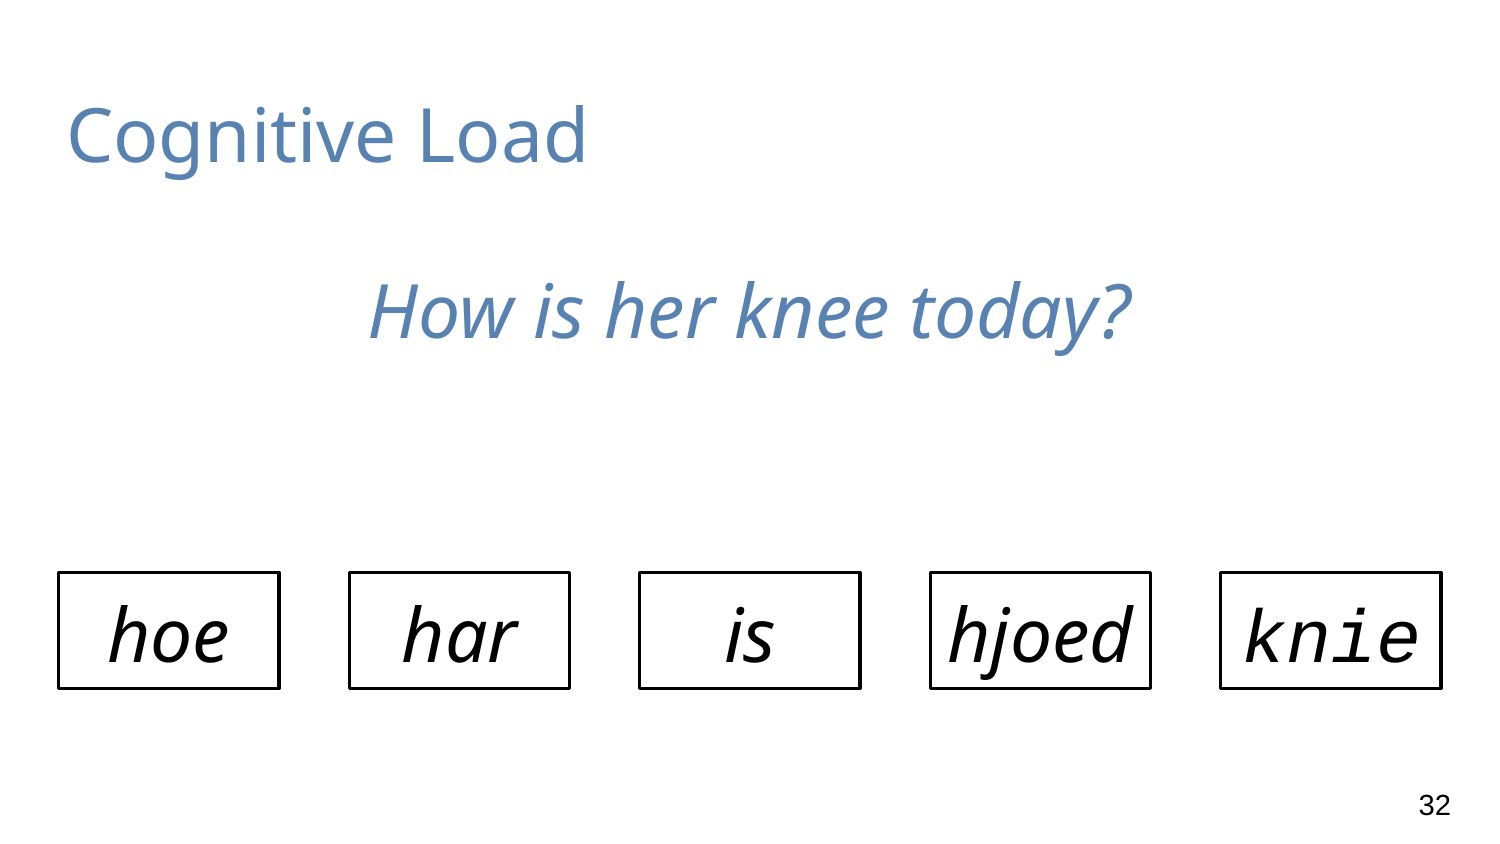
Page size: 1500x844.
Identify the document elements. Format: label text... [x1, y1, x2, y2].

text_box How is her knee today? [51, 248, 1449, 365]
title Cognitive Load [51, 72, 1449, 189]
text_box hjoed [930, 572, 1151, 689]
text_box is [639, 572, 861, 689]
text_box har [349, 572, 570, 689]
text_box hoe [58, 572, 279, 689]
text_box knie [1220, 572, 1442, 689]
